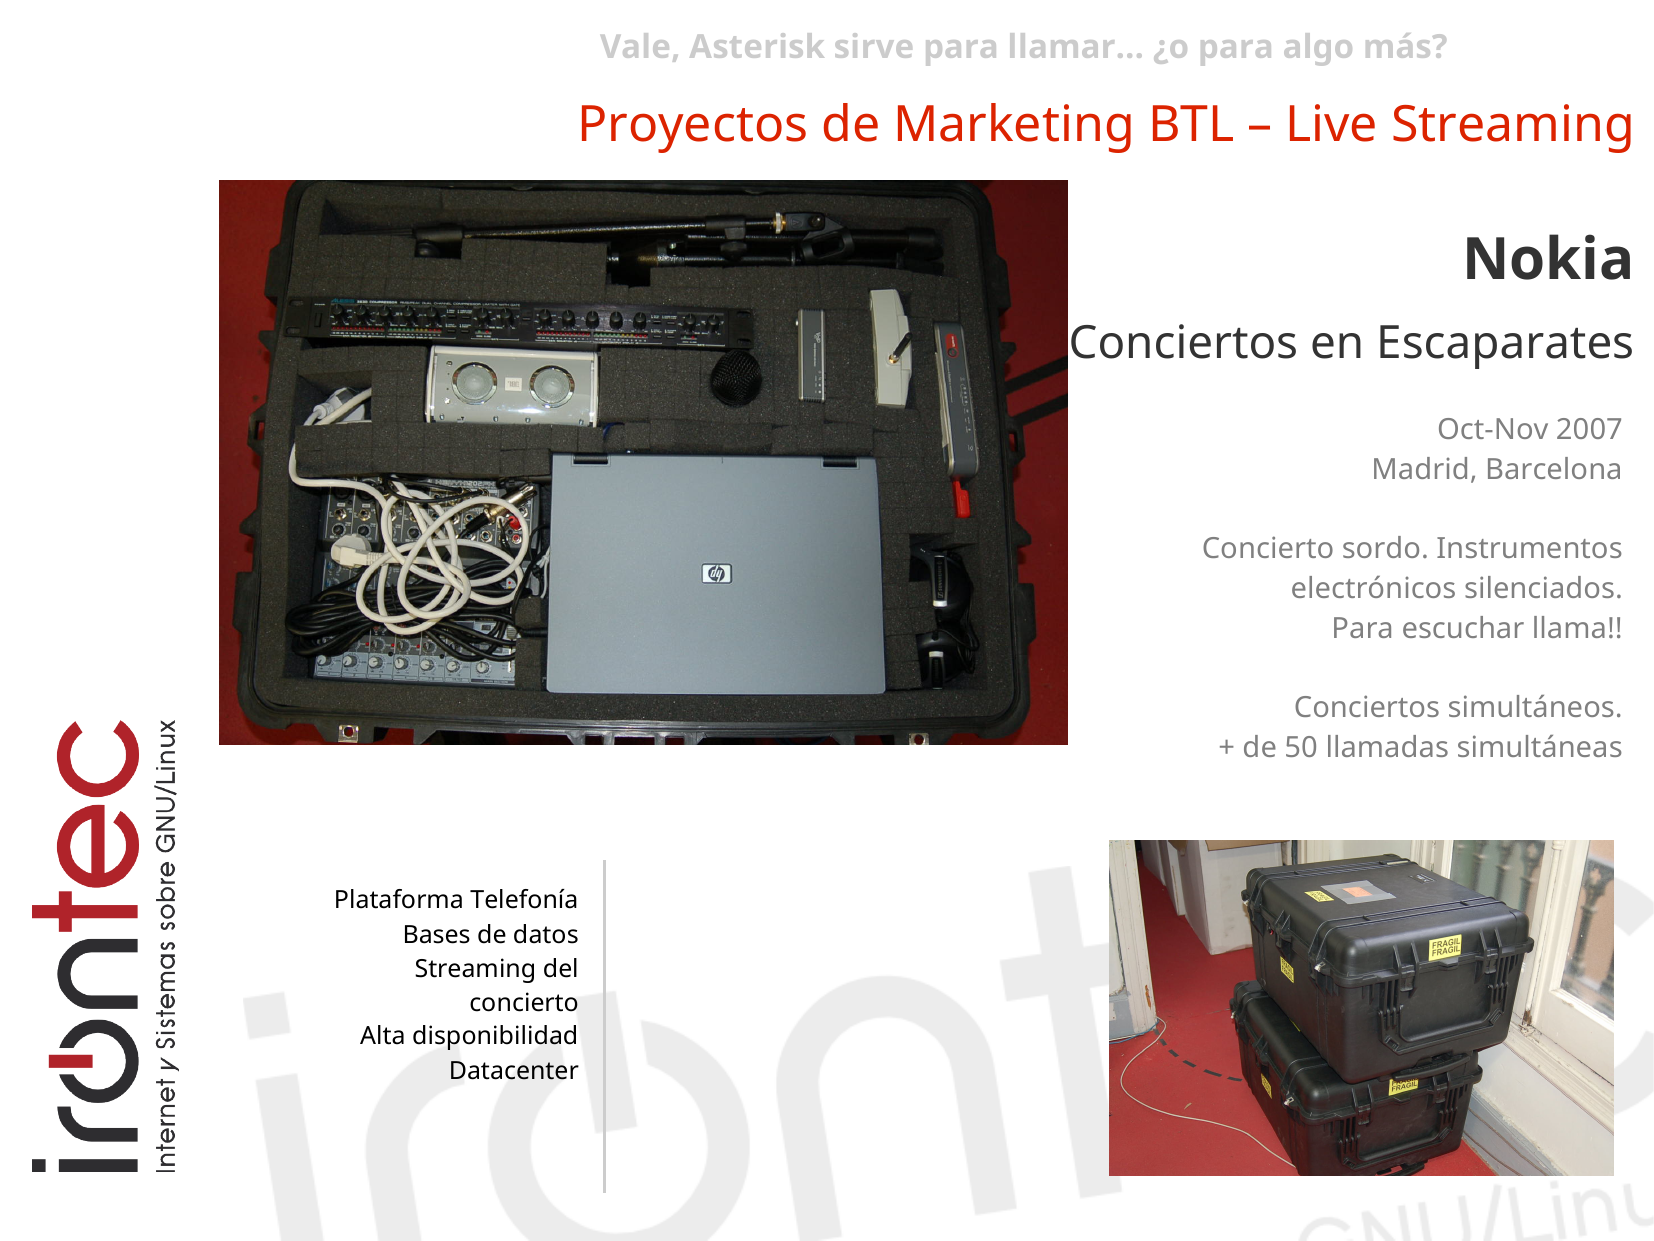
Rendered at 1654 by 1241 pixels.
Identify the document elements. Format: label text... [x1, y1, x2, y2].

picture [219, 180, 1068, 745]
text_box Oct-Nov 2007 Madrid, Barcelona Concierto sordo. Instrumentos electrónicos silenciados. Para escuchar llama!! Conciertos simultáneos. + de 50 llamadas simultáneas [1139, 408, 1623, 769]
picture [32, 720, 179, 1172]
title Proyectos de Marketing BTL – Live Streaming [199, 83, 1636, 162]
picture [243, 840, 1654, 1241]
list Nokia Conciertos en Escaparates [257, 217, 1635, 1114]
text_box Plataforma Telefonía Bases de datos Streaming del concierto Alta disponibilidad Datacenter [329, 882, 579, 1067]
